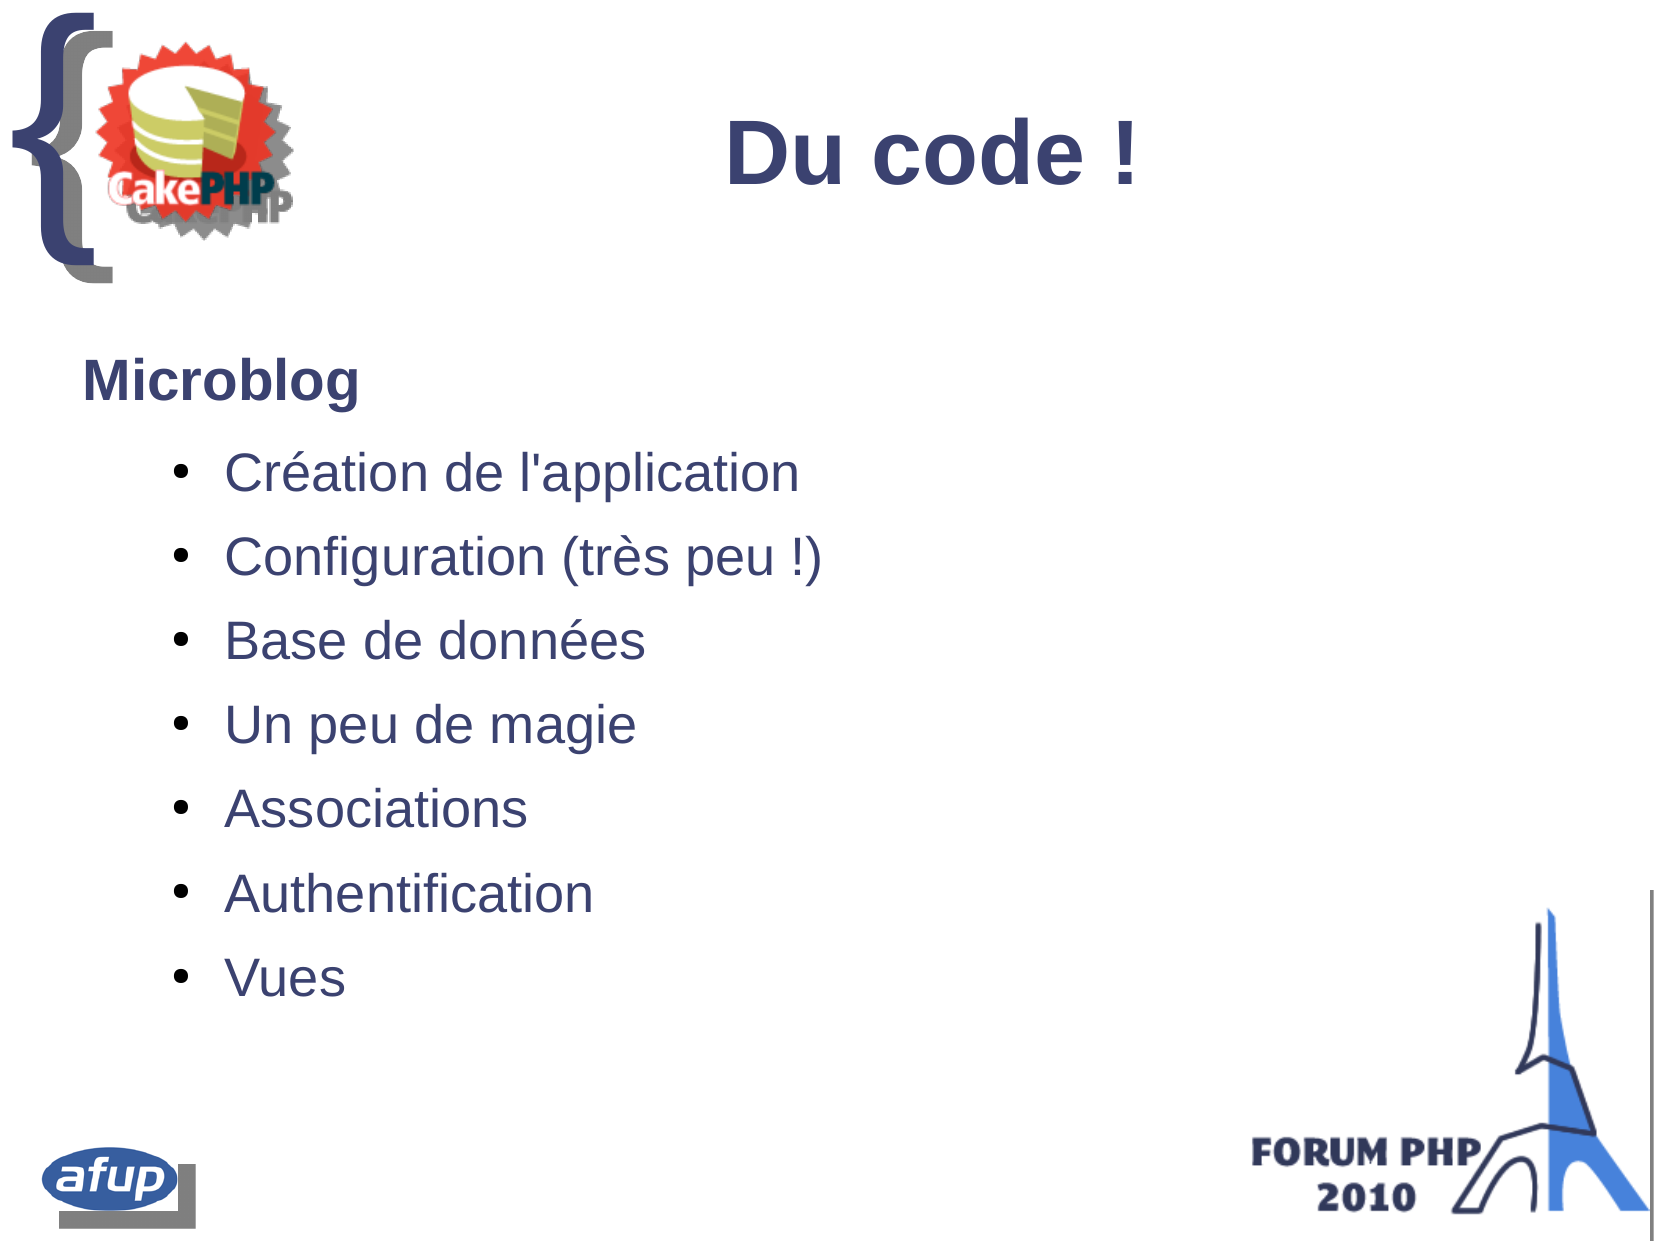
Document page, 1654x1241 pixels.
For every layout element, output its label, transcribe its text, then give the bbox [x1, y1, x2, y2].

title Du code ! [295, 49, 1571, 257]
picture [41, 1146, 178, 1211]
list Microblog Création de l'application Configuration (très peu !) Base de données Un peu de magie Associations Authentification Vues [82, 290, 1571, 1094]
picture [1240, 872, 1650, 1241]
picture [88, 35, 284, 231]
